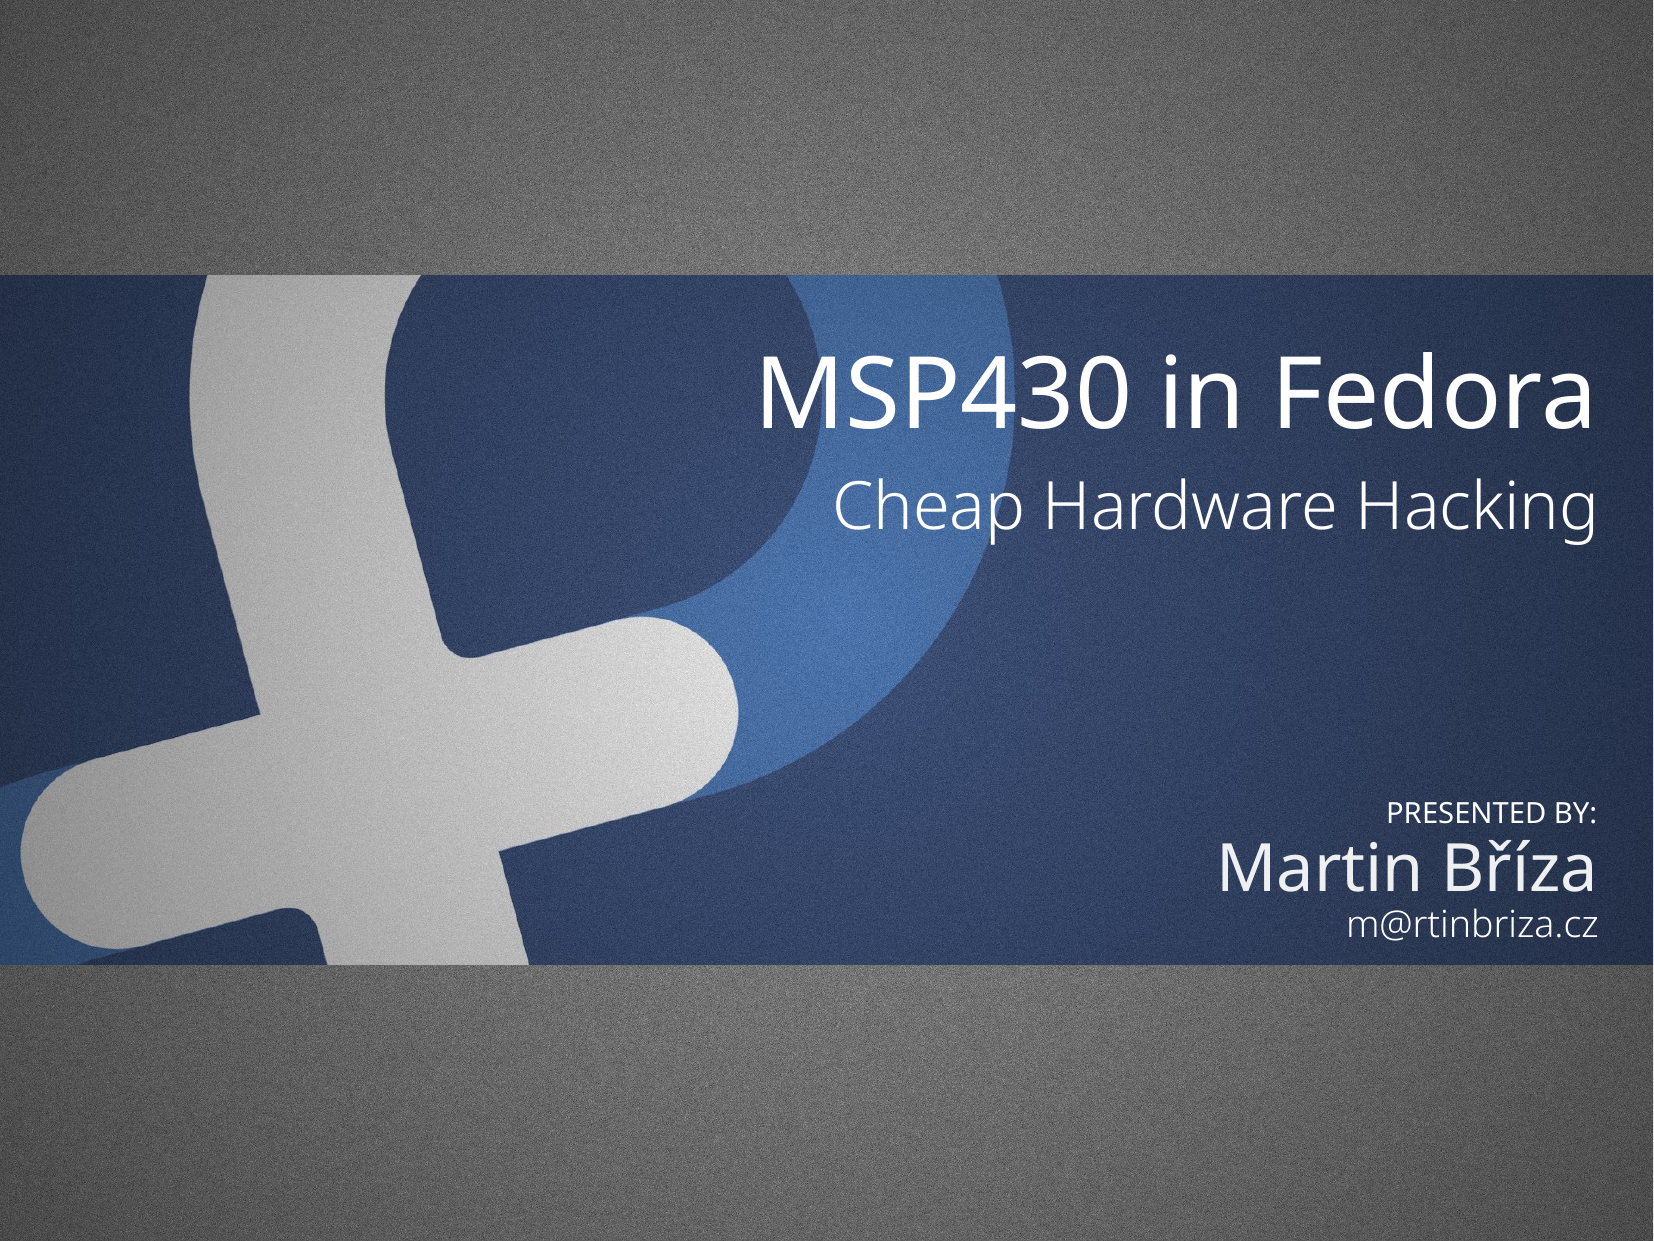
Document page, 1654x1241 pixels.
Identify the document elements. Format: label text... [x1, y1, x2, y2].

text_box m@rtinbriza.cz [531, 887, 1614, 958]
picture [0, 0, 1654, 1241]
text_box Martin Bříza [649, 818, 1614, 887]
title MSP430 in Fedora [248, 330, 1599, 449]
subtitle Cheap Hardware Hacking [442, 458, 1601, 621]
text_box PRESENTED BY: [796, 784, 1612, 855]
